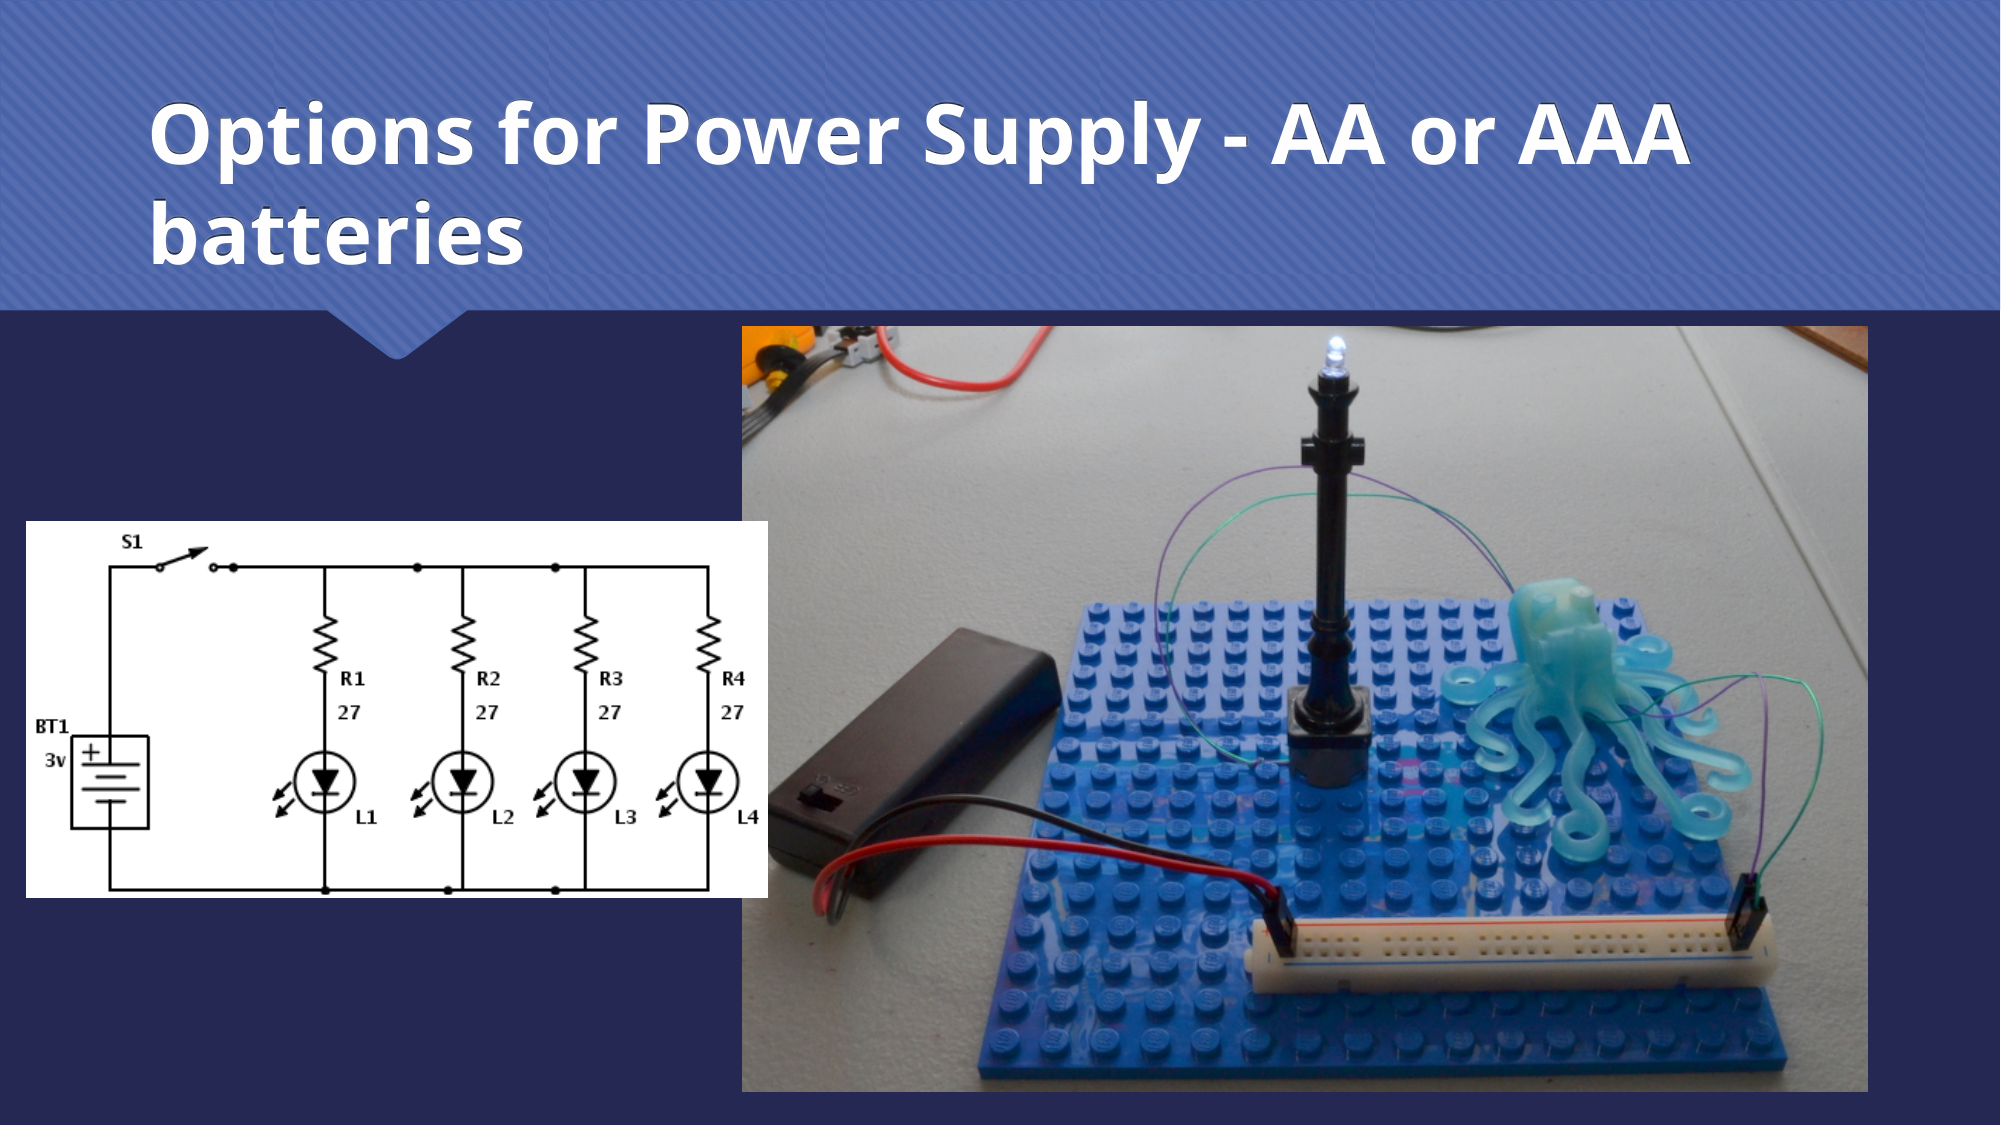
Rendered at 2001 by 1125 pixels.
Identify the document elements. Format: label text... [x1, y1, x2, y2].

title Options for Power Supply - AA or AAA batteries [132, 73, 1868, 233]
picture [26, 327, 1868, 1092]
